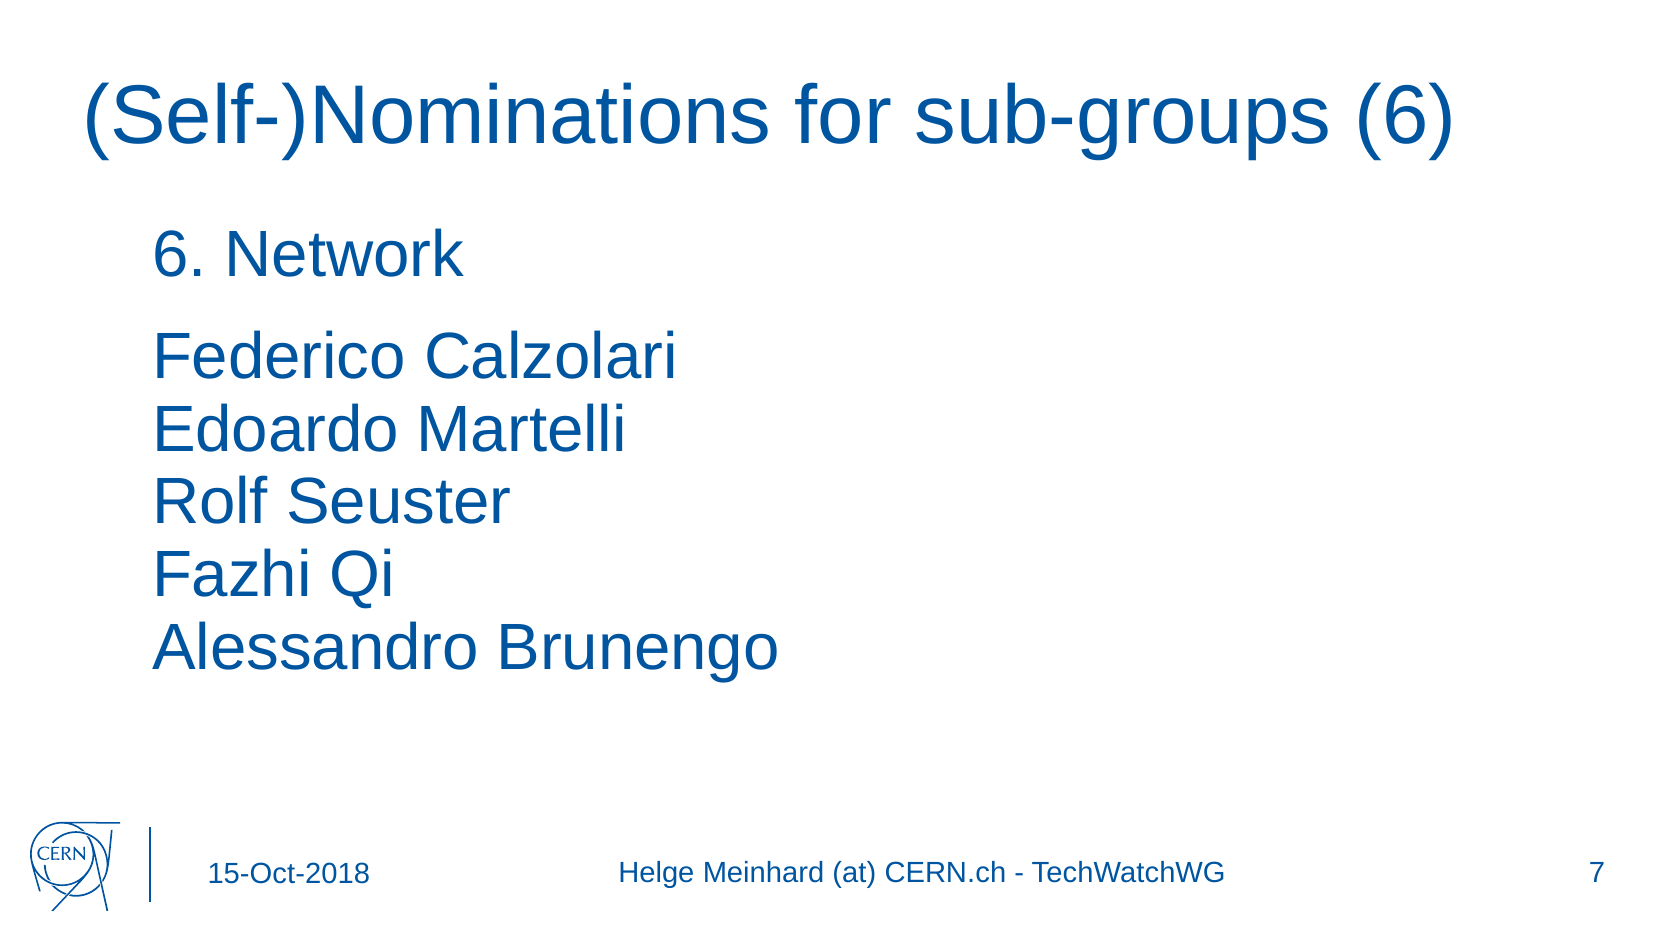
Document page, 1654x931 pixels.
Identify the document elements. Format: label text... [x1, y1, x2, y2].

list 6. Network Federico Calzolari Edoardo Martelli Rolf Seuster Fazhi Qi Alessandro Brunengo [82, 217, 1571, 757]
title (Self-)Nominations for sub-groups (6) [82, 37, 1571, 193]
